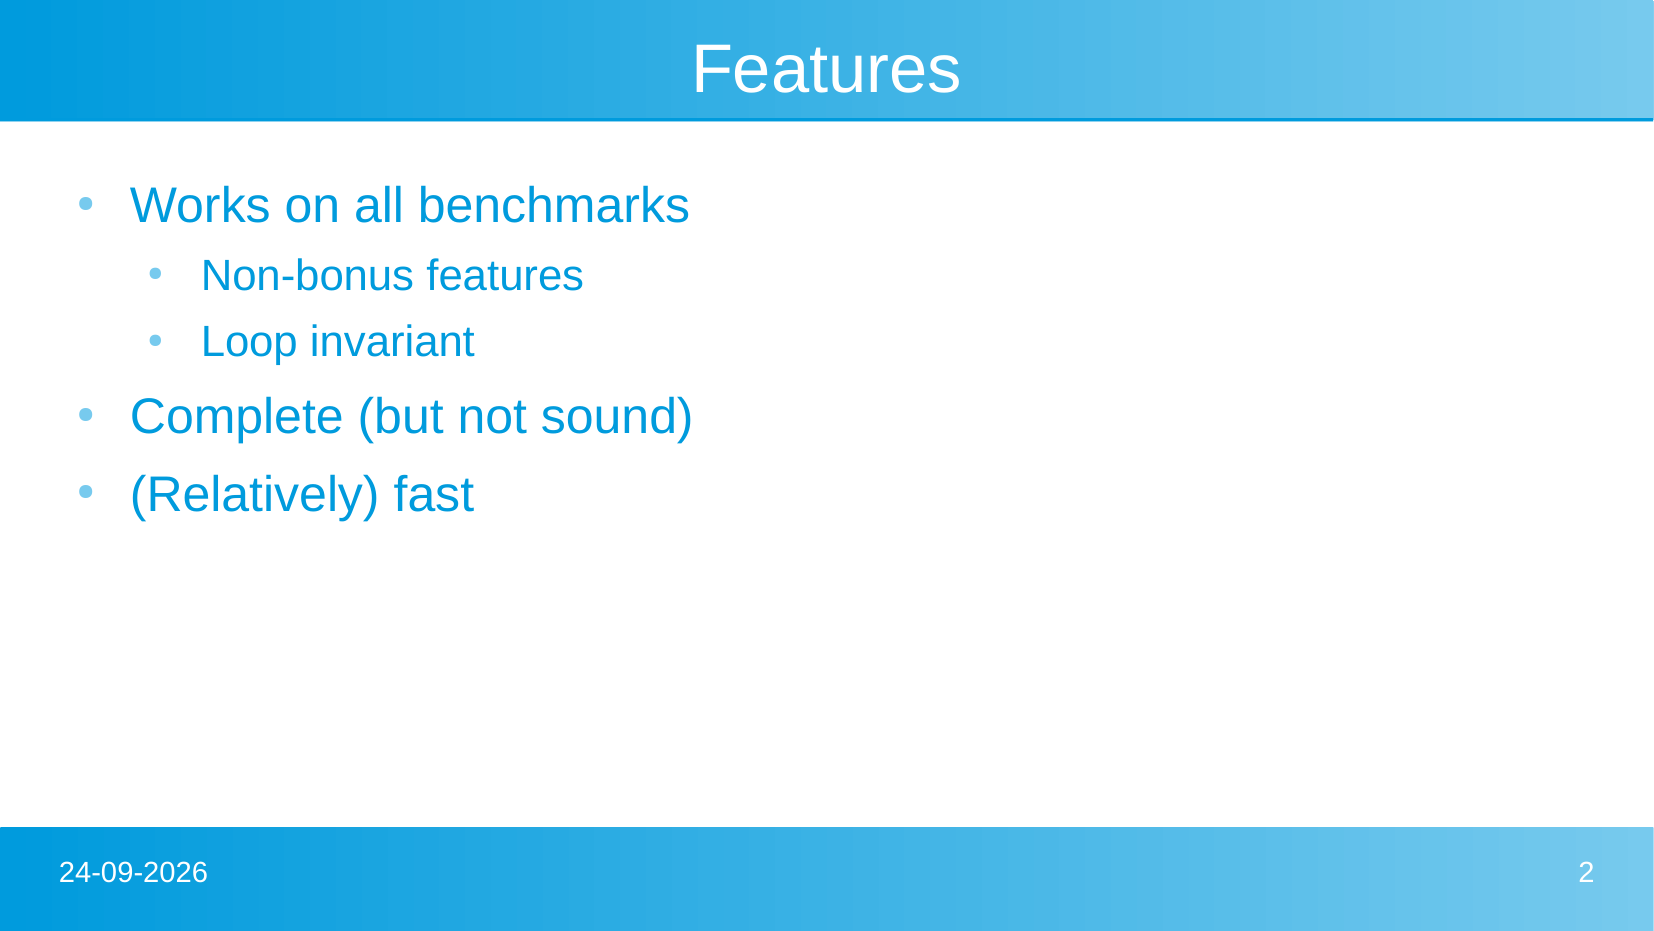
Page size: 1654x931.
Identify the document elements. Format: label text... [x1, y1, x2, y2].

list Works on all benchmarks Non-bonus features Loop invariant Complete (but not sound) (Relatively) fast [59, 177, 1595, 768]
title Features [59, 29, 1595, 108]
